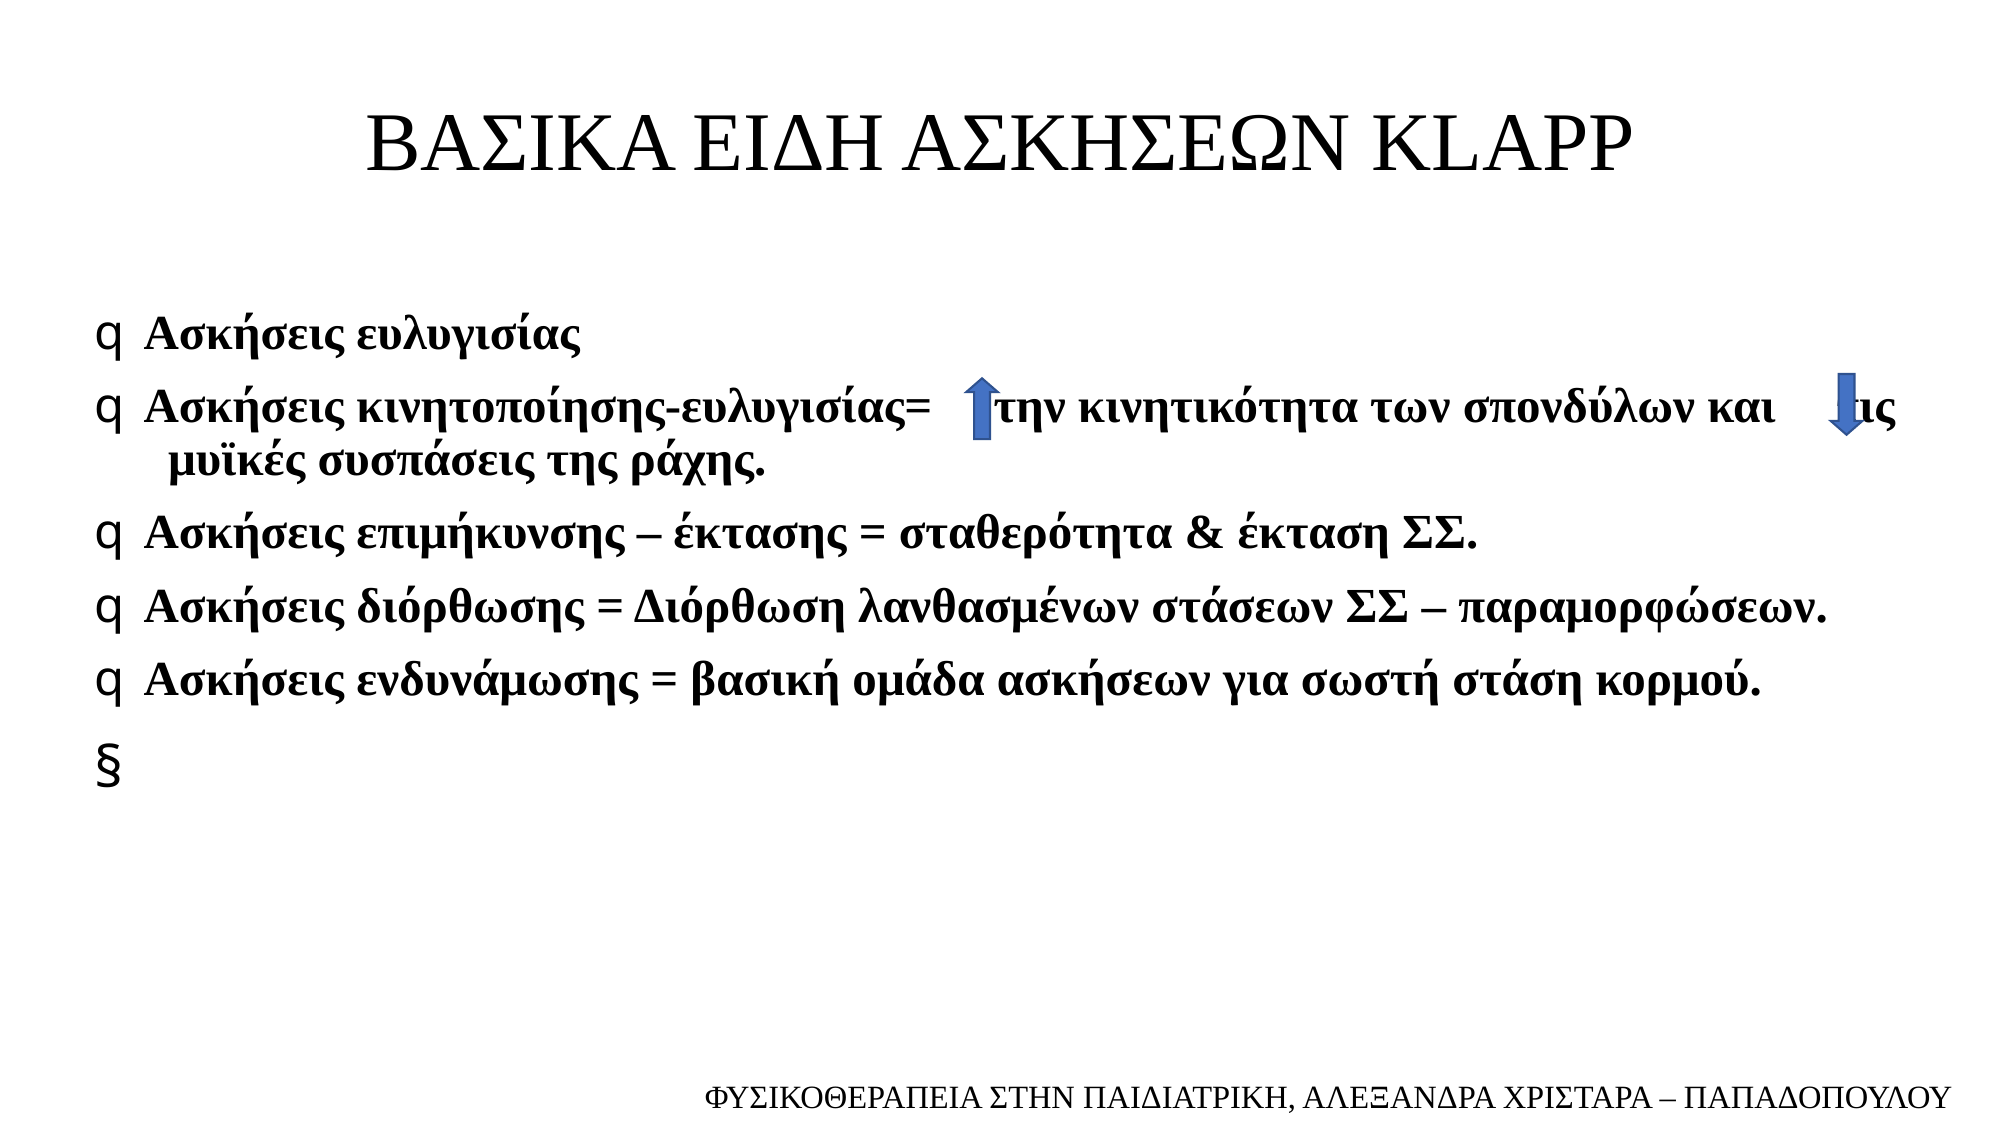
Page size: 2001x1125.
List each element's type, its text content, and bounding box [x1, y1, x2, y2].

text_box [966, 378, 999, 440]
list Ασκήσεις ευλυγισίας Ασκήσεις κινητοποίησης-ευλυγισίας= την κινητικότητα των σπονδύλων και τις μυϊκές συσπάσεις της ράχης. Ασκήσεις επιμήκυνσης – έκτασης = σταθερότητα & έκταση ΣΣ. Ασκήσεις διόρθωσης = Διόρθωση λανθασμένων στάσεων ΣΣ – παραμορφώσεων. Ασκήσεις ενδυνάμωσης = βασική ομάδα ασκήσεων για σωστή στάση κορμού. ΦΥΣΙΚΟΘΕΡΑΠΕΙΑ ΣΤΗΝ ΠΑΙΔΙΑΤΡΙΚΗ, ΑΛΕΞΑΝΔΡΑ ΧΡΙΣΤΑΡΑ – ΠΑΠΑΔΟΠΟΥΛΟΥ [79, 299, 1970, 1125]
title ΒΑΣΙΚΑ ΕΙΔΗ ΑΣΚΗΣΕΩΝ KLAPP [137, 35, 1863, 253]
text_box [1830, 373, 1863, 435]
